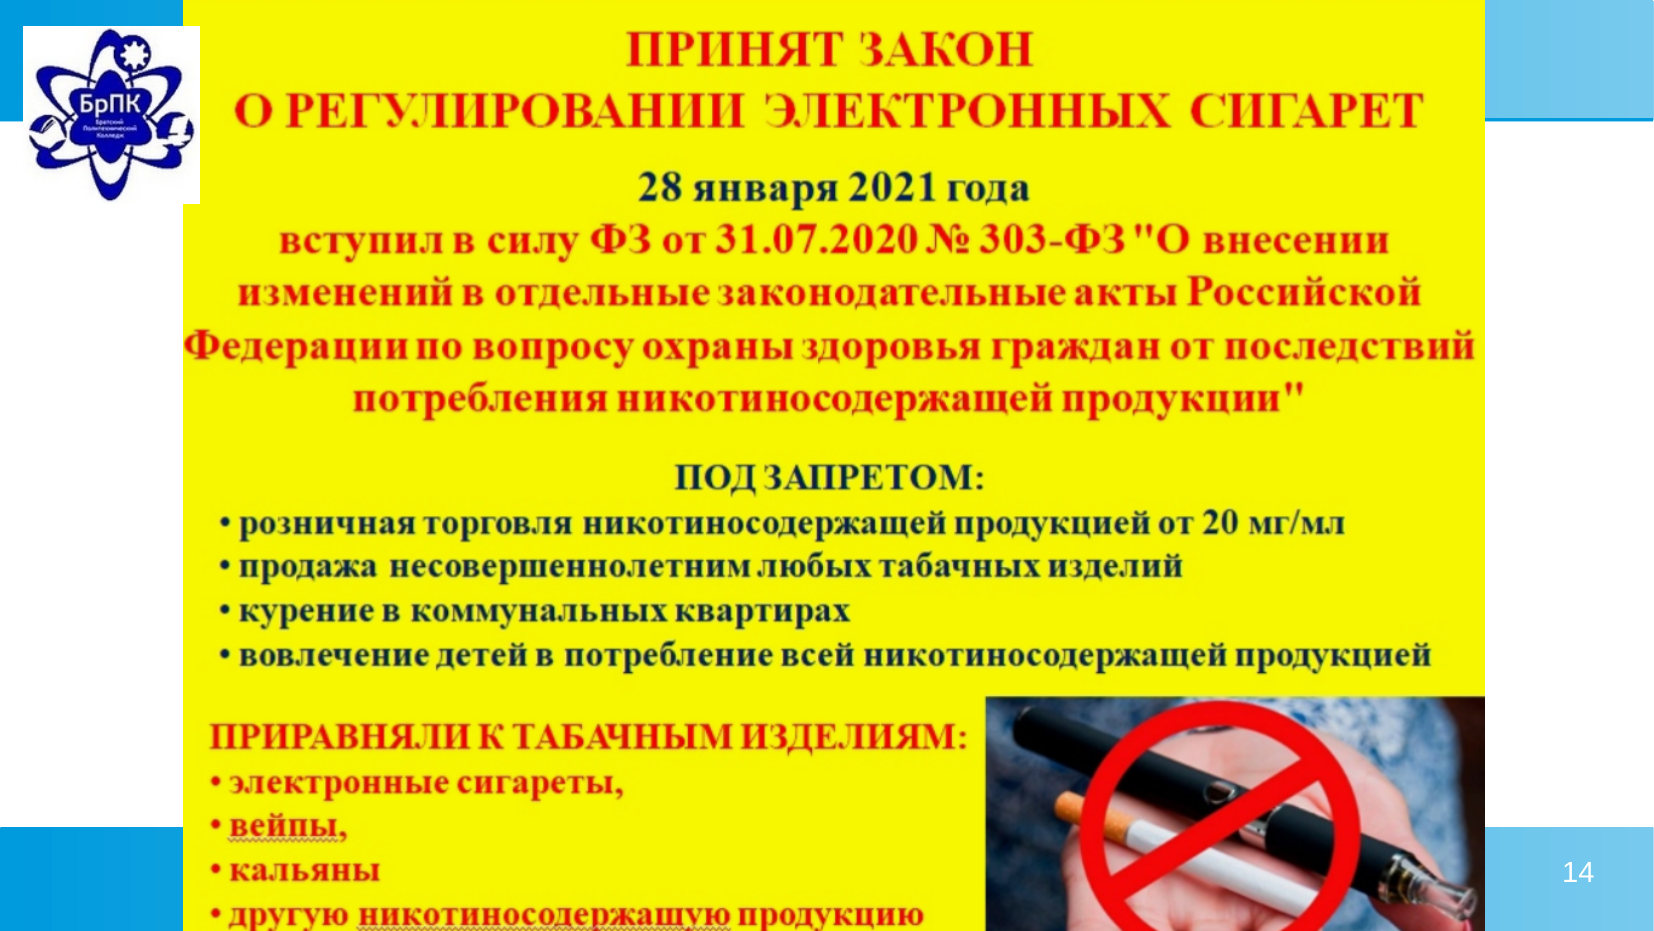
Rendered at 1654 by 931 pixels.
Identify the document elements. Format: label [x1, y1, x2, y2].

picture [23, 0, 1485, 931]
